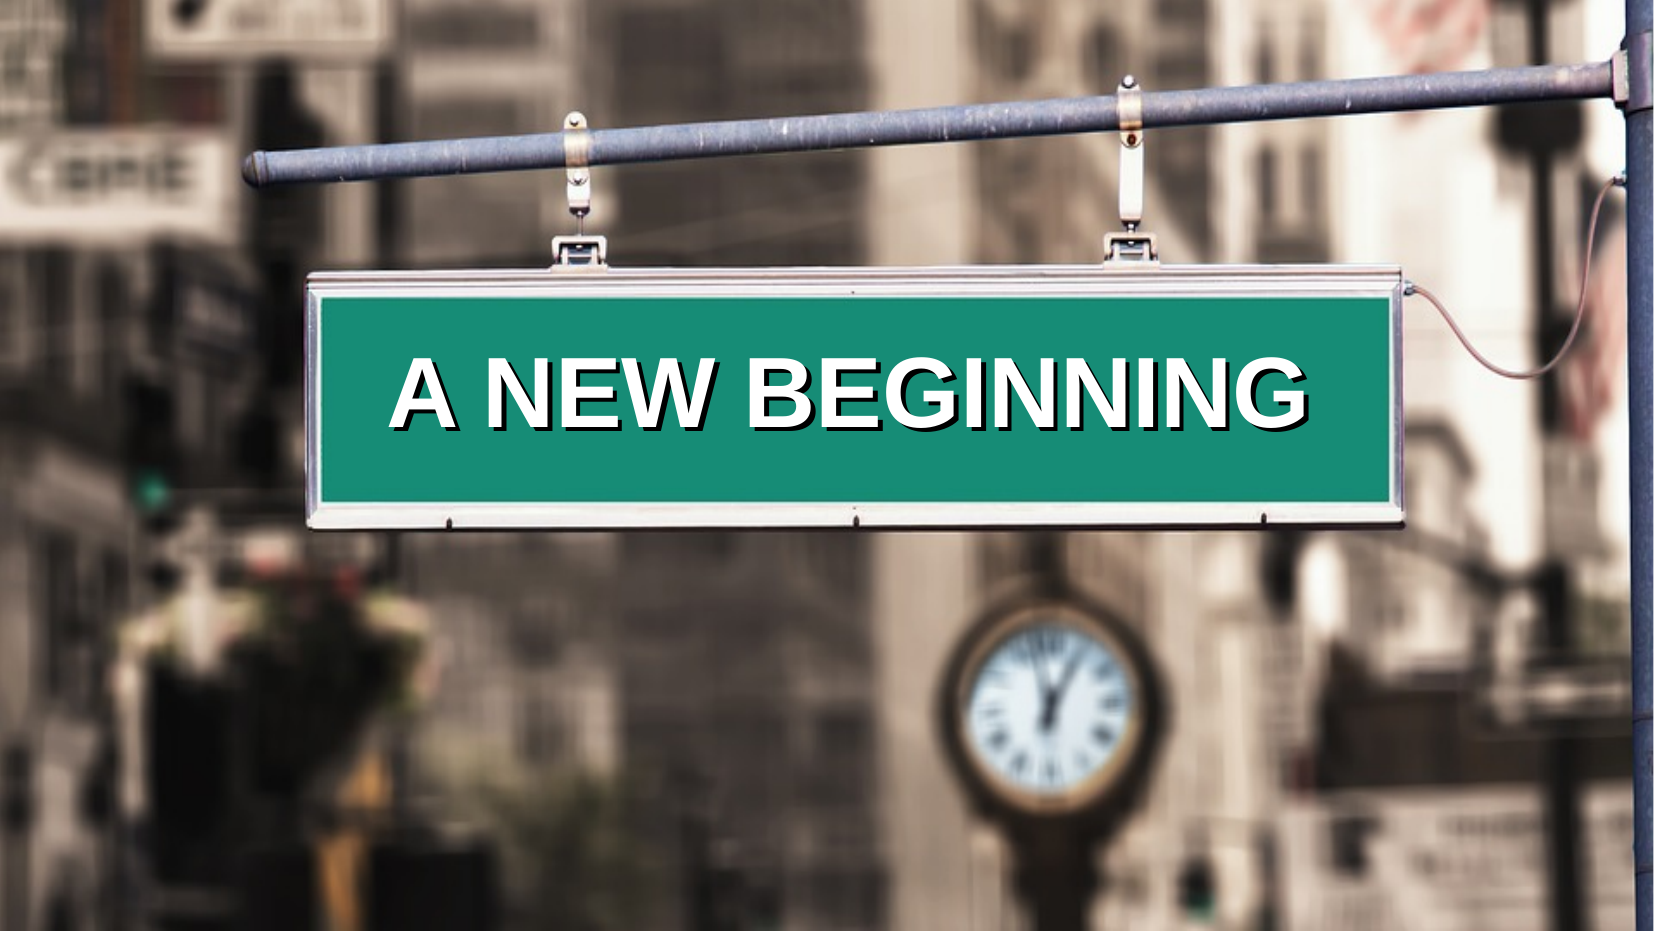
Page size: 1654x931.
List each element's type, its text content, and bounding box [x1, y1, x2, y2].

picture [0, 0, 1654, 931]
title A NEW BEGINNING [105, 315, 1594, 471]
